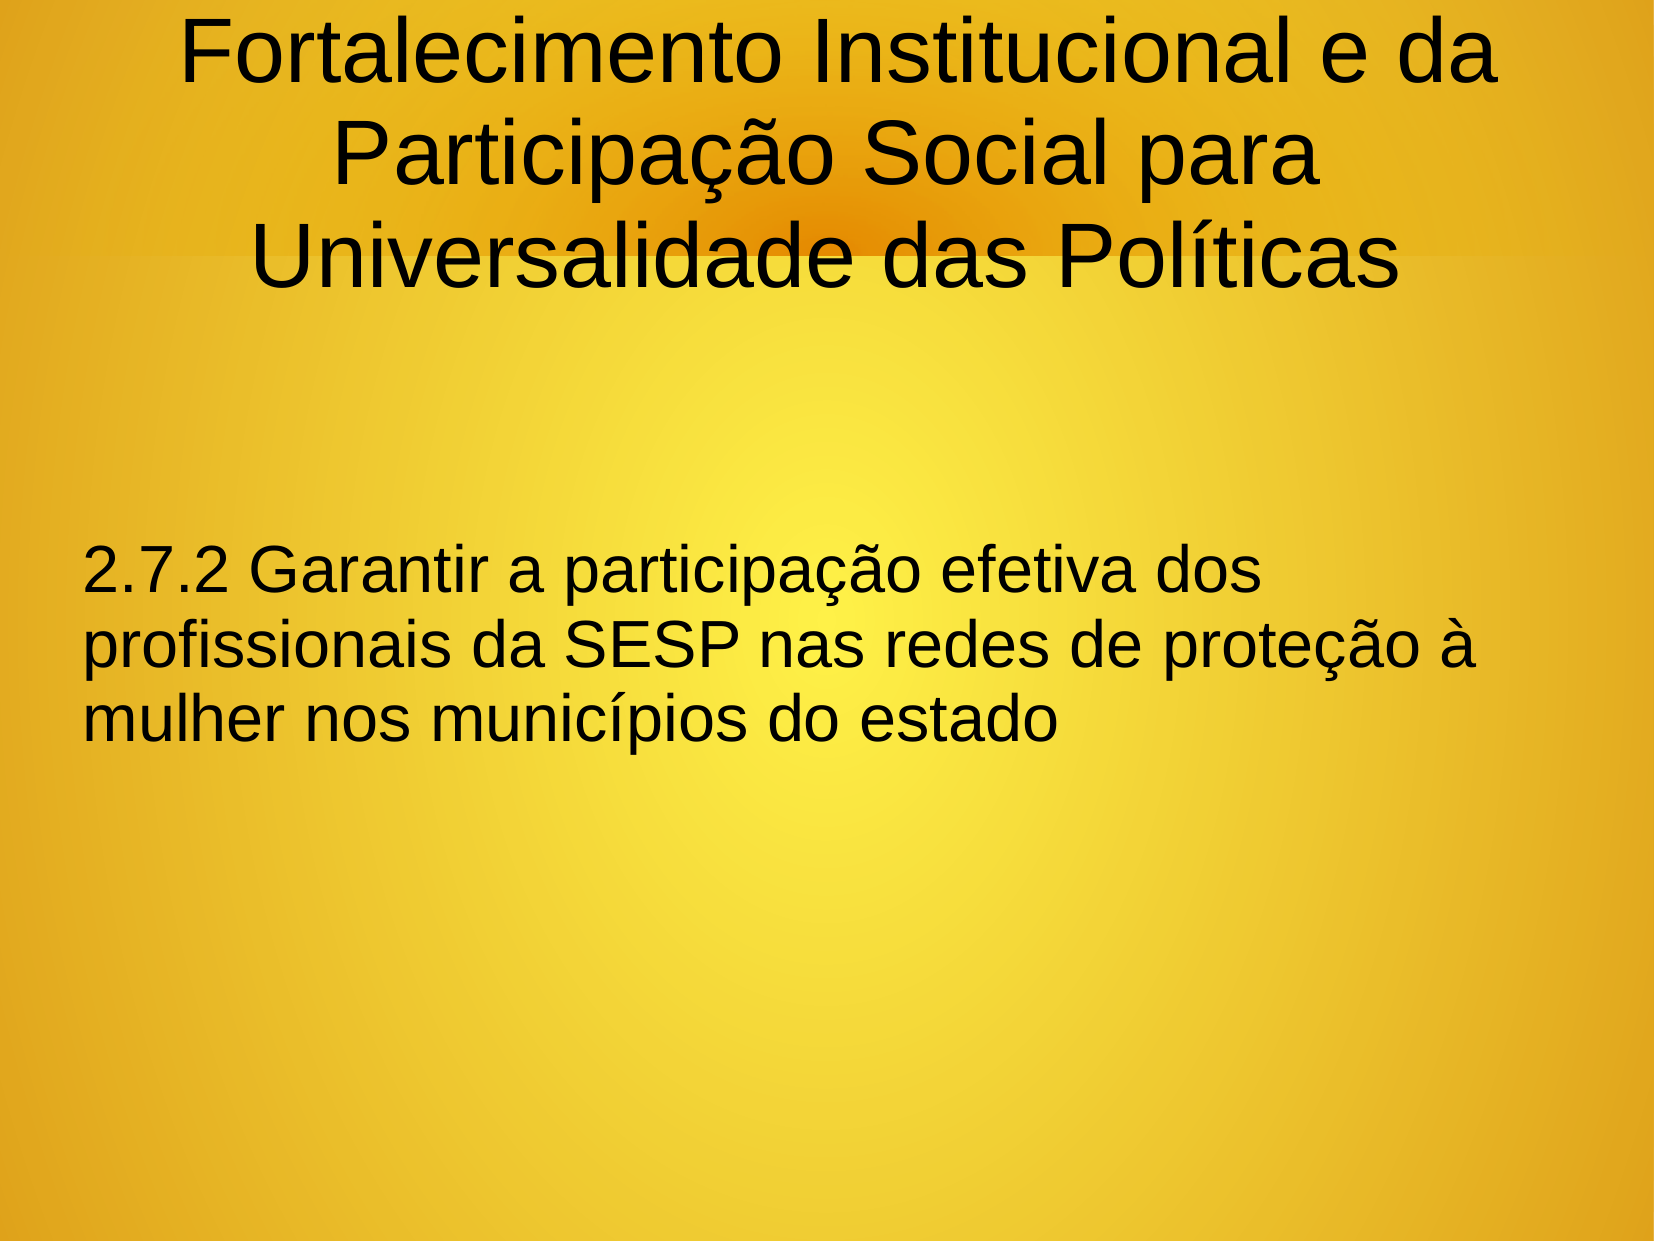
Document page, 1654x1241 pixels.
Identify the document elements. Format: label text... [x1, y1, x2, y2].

title Fortalecimento Institucional e da Participação Social para Universalidade das Políticas [82, 0, 1571, 299]
list 2.7.2 Garantir a participação efetiva dos profissionais da SESP nas redes de proteção à mulher nos municípios do estado [82, 299, 1571, 1019]
